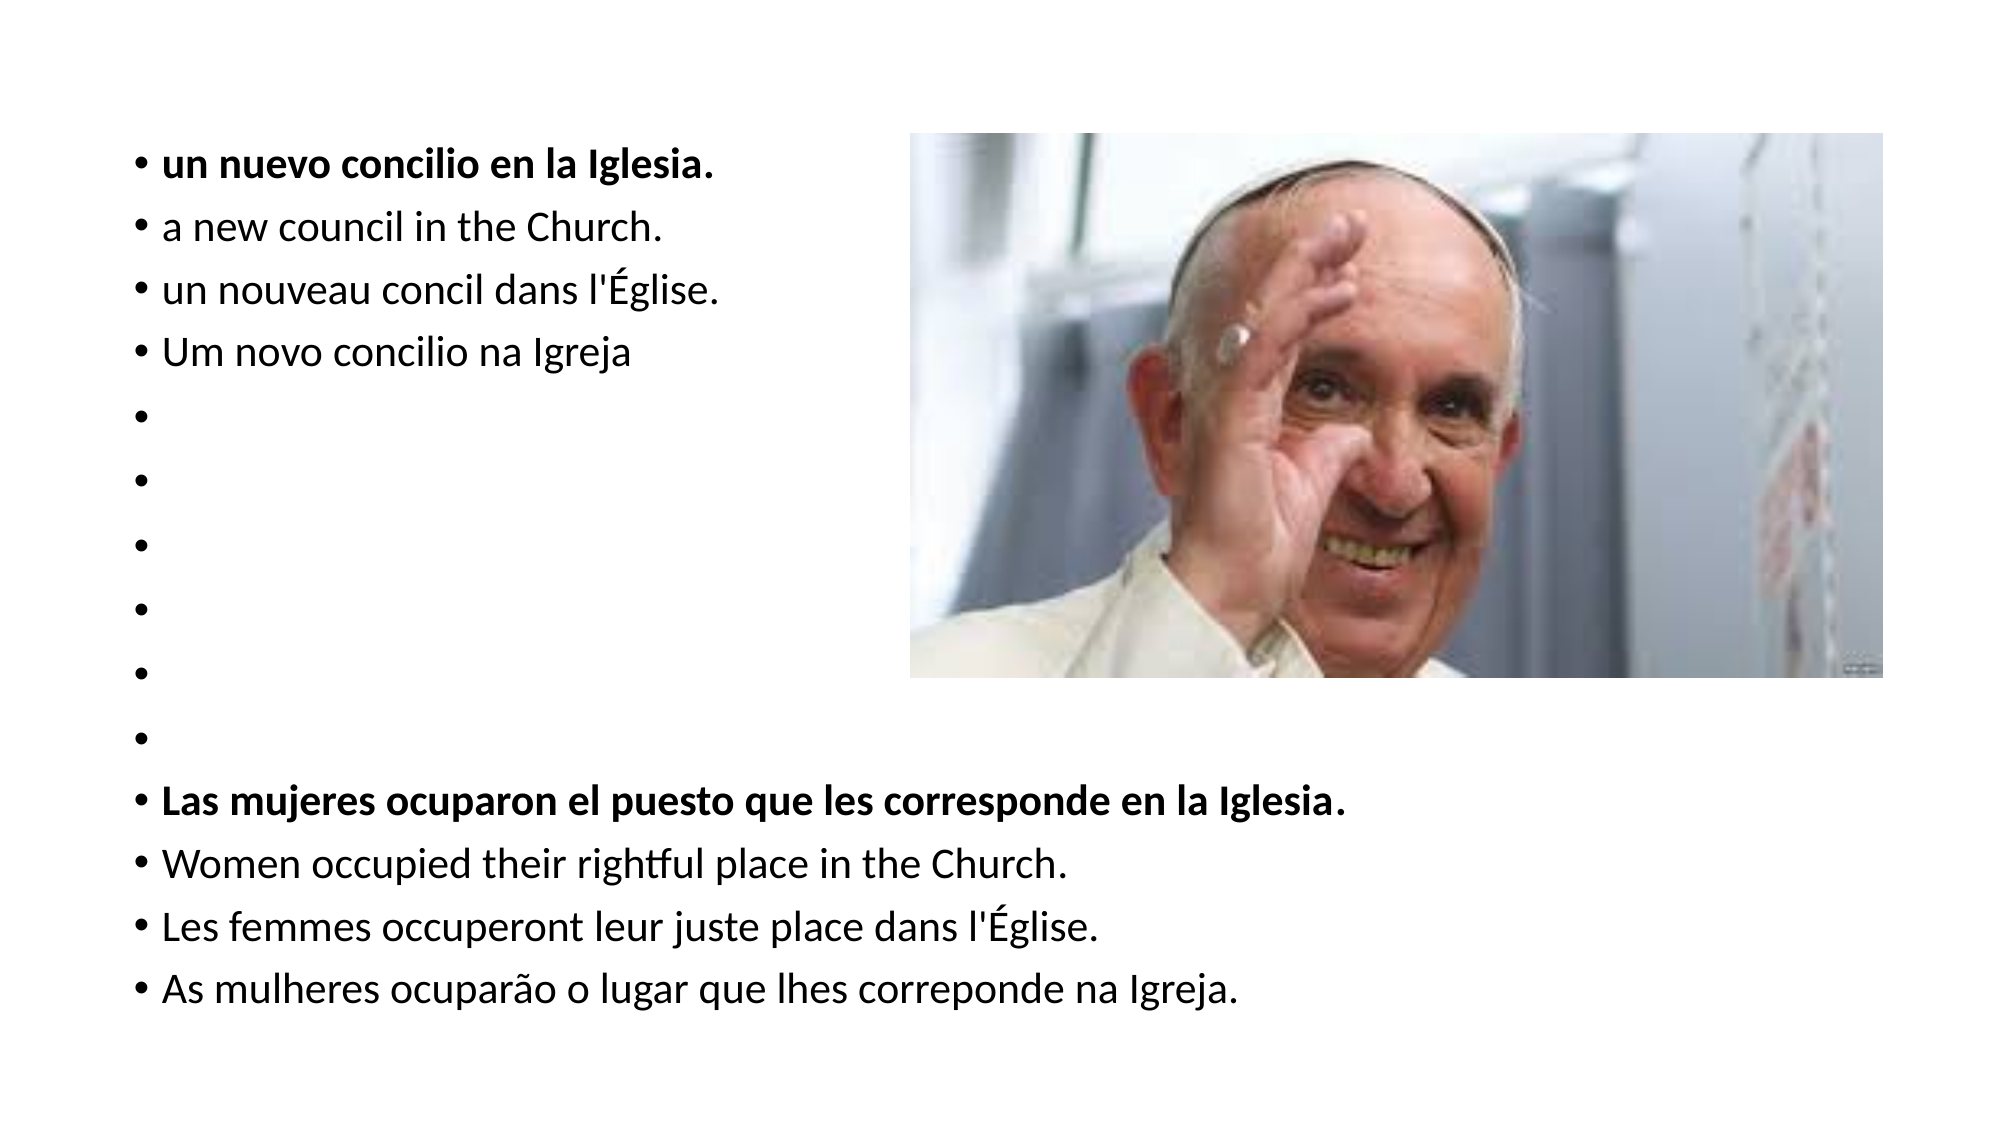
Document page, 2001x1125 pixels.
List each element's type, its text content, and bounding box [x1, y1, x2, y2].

list un nuevo concilio en la Iglesia. a new council in the Church. un nouveau concil dans l'Église. Um novo concilio na Igreja Las mujeres ocuparon el puesto que les corresponde en la Iglesia. Women occupied their rightful place in the Church. Les femmes occuperont leur juste place dans l'Église. As mulheres ocuparão o lugar que lhes correponde na Igreja. [118, 133, 1844, 1024]
picture [910, 133, 1883, 678]
